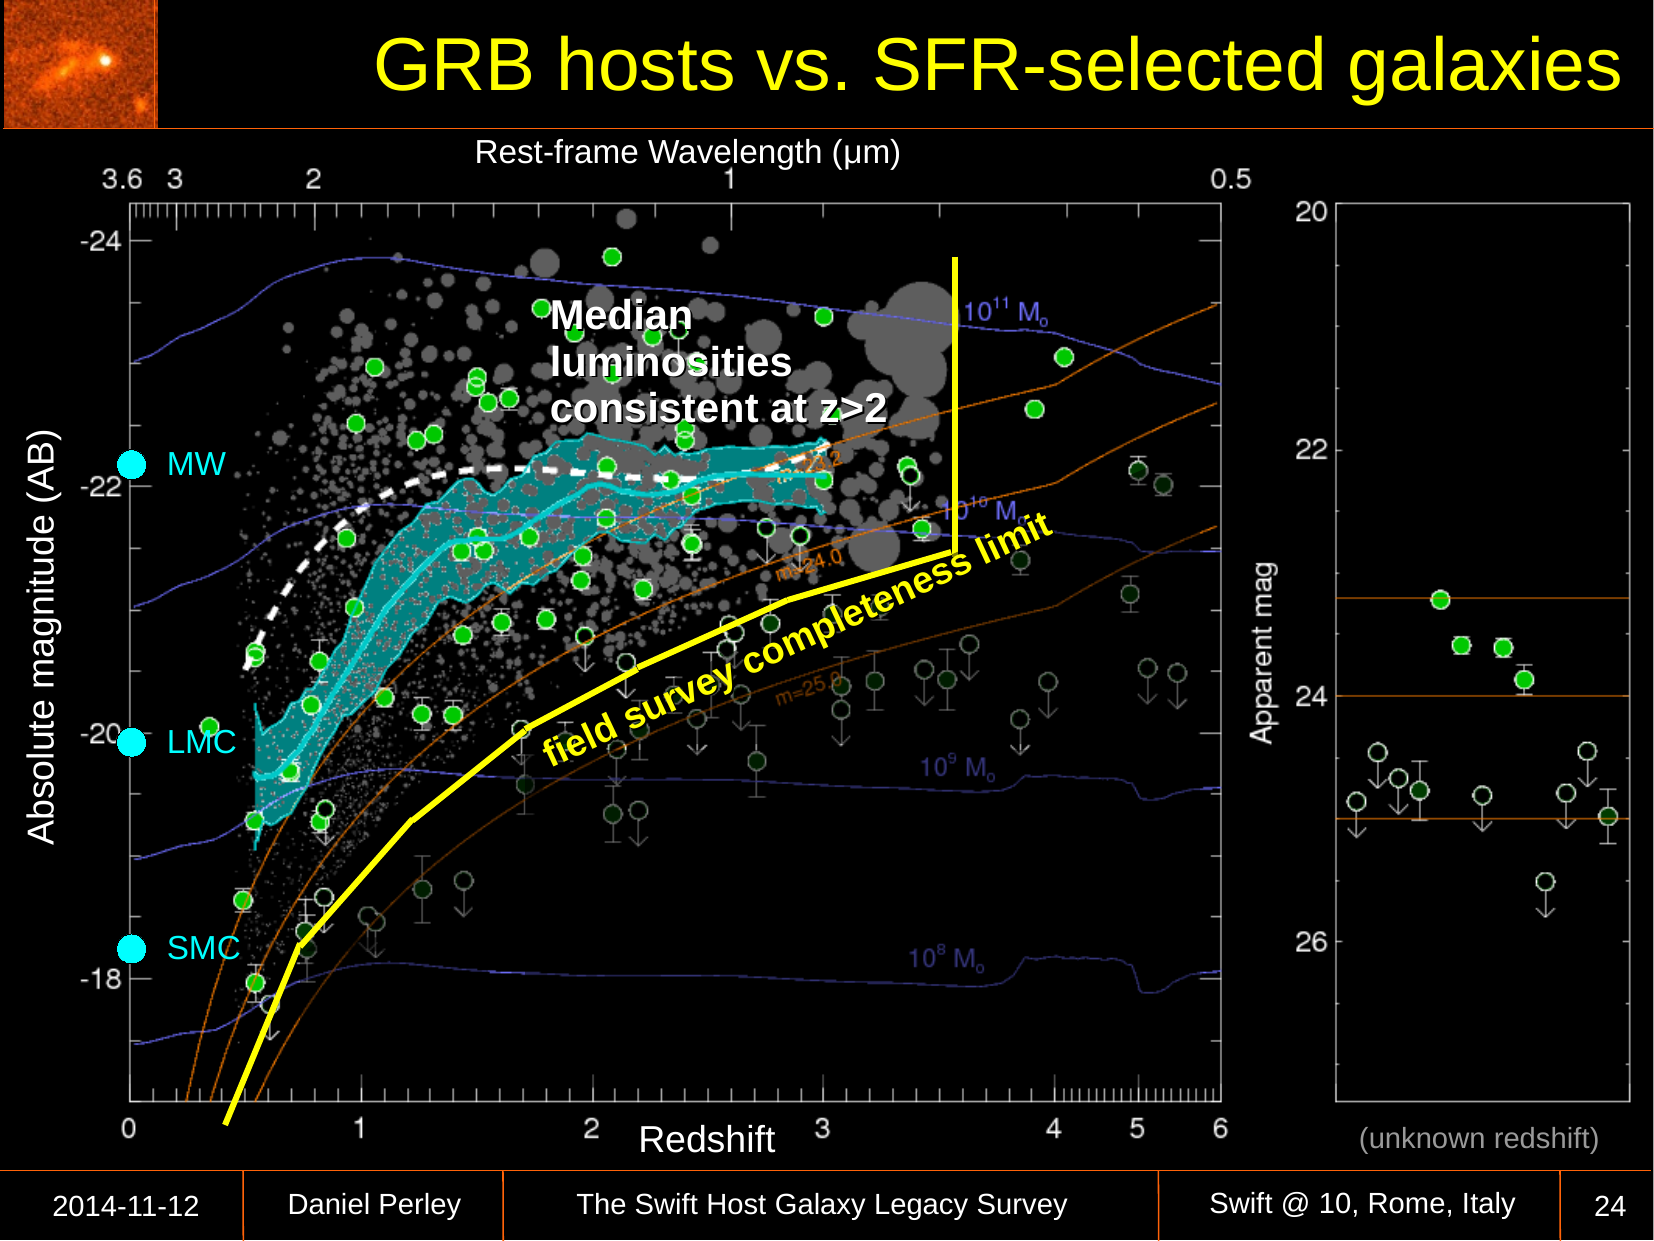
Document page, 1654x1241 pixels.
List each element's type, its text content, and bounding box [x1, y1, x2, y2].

text_box LMC [152, 715, 378, 768]
text_box [640, 444, 1201, 745]
text_box MW [152, 438, 378, 491]
picture [75, 164, 1637, 1143]
picture [4, 0, 154, 128]
text_box [116, 727, 147, 758]
text_box Median luminosities consistent at z>2 [535, 284, 906, 439]
text_box [300, 749, 1201, 1088]
text_box Redshift [623, 1111, 814, 1168]
text_box (unknown redshift) [1344, 1114, 1645, 1163]
text_box [116, 449, 147, 480]
text_box Rest-frame Wavelength (μm) [459, 126, 1060, 179]
text_box Absolute magnitude (AB) [12, 375, 70, 901]
title GRB hosts vs. SFR-selected galaxies [187, 21, 1624, 108]
text_box SMC [152, 922, 378, 975]
text_box [116, 933, 147, 964]
text_box field survey completeness limit [519, 467, 1121, 790]
